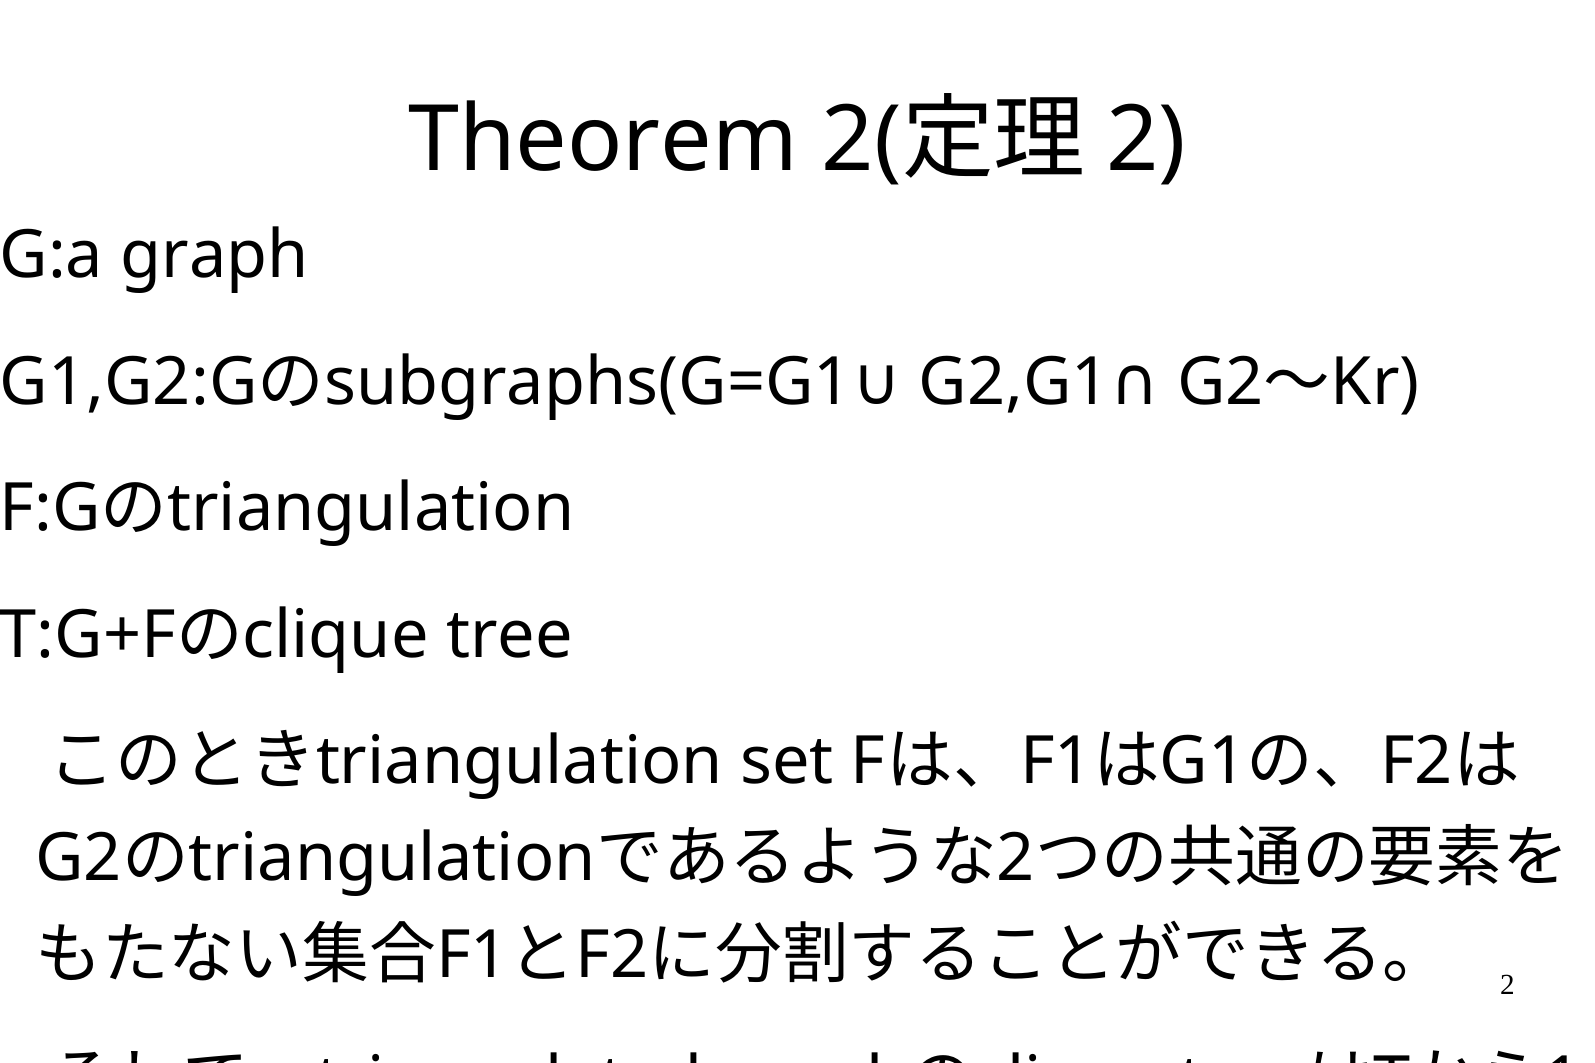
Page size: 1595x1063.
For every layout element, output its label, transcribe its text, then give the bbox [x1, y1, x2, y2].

list G:a graph G1,G2:Gのsubgraphs(G=G1∪G2,G1∩G2～Kr) F:Gのtriangulation T:G+Fのclique tree このときtriangulation set Fは、F1はG1の、F2はG2のtriangulationであるような2つの共通の要素をもたない集合F1とF2に分割することができる。 そして、triangulated graphのclique treeはTから1本のedgeを取ることによって得ることができる。 [0, 206, 1589, 1004]
title Theorem 2(定理 2) [79, 42, 1515, 206]
